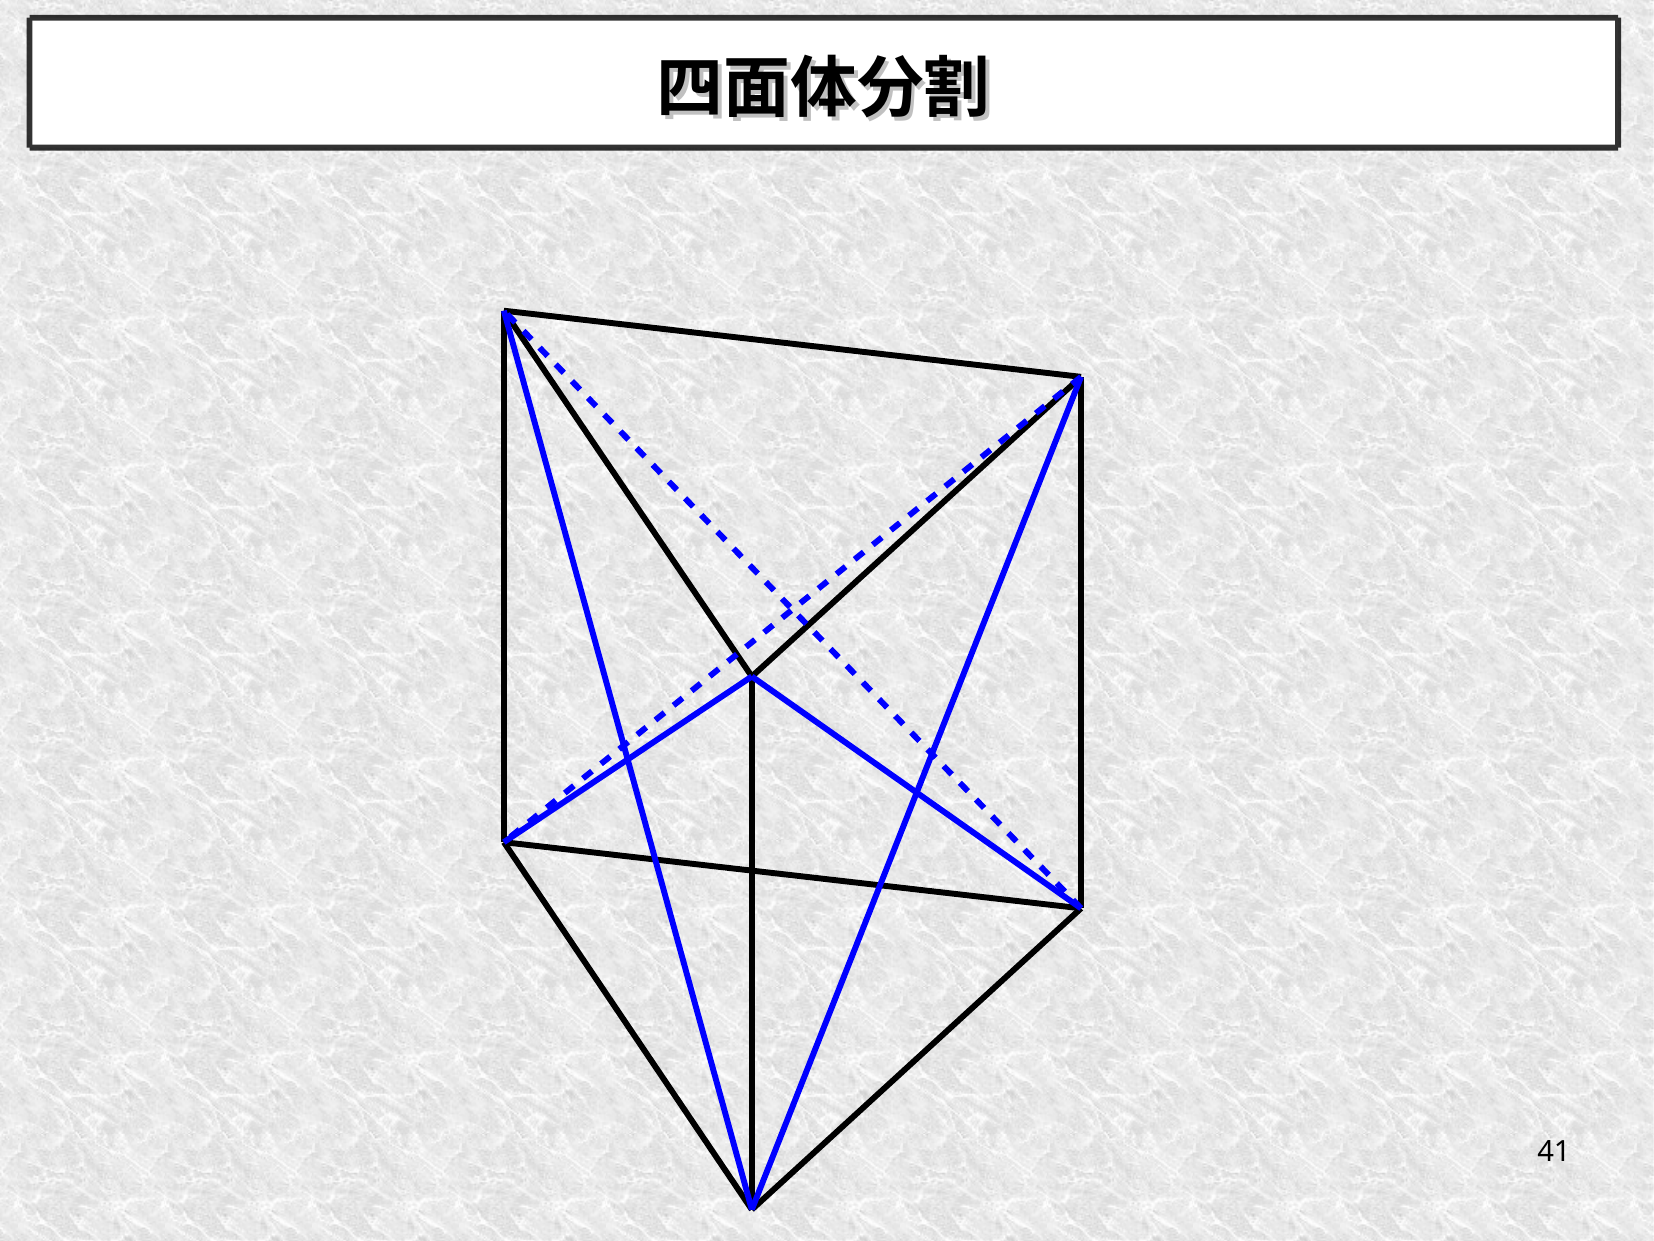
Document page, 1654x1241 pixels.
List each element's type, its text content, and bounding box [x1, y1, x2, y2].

picture [0, 0, 1654, 1241]
text_box 四面体分割 [29, 17, 1619, 148]
